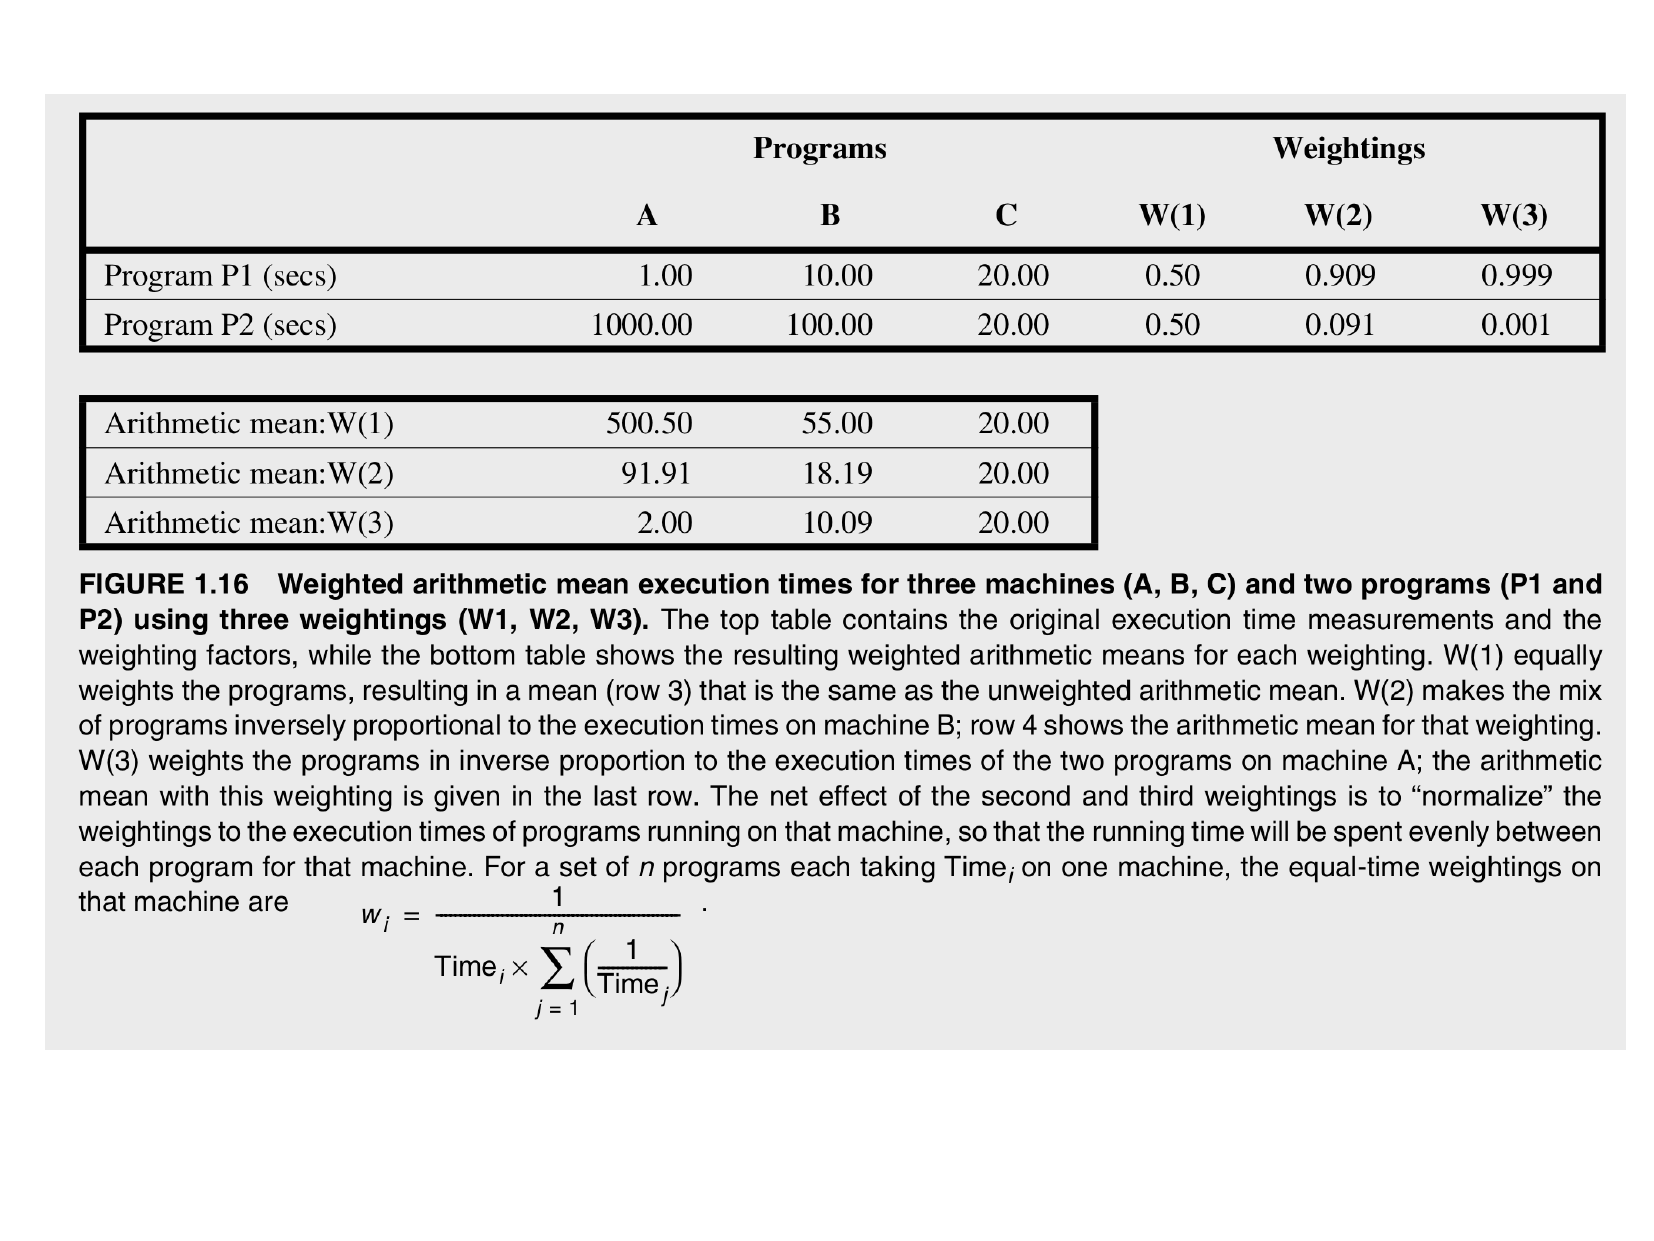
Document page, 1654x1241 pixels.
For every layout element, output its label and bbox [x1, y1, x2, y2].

picture [45, 94, 1626, 1050]
